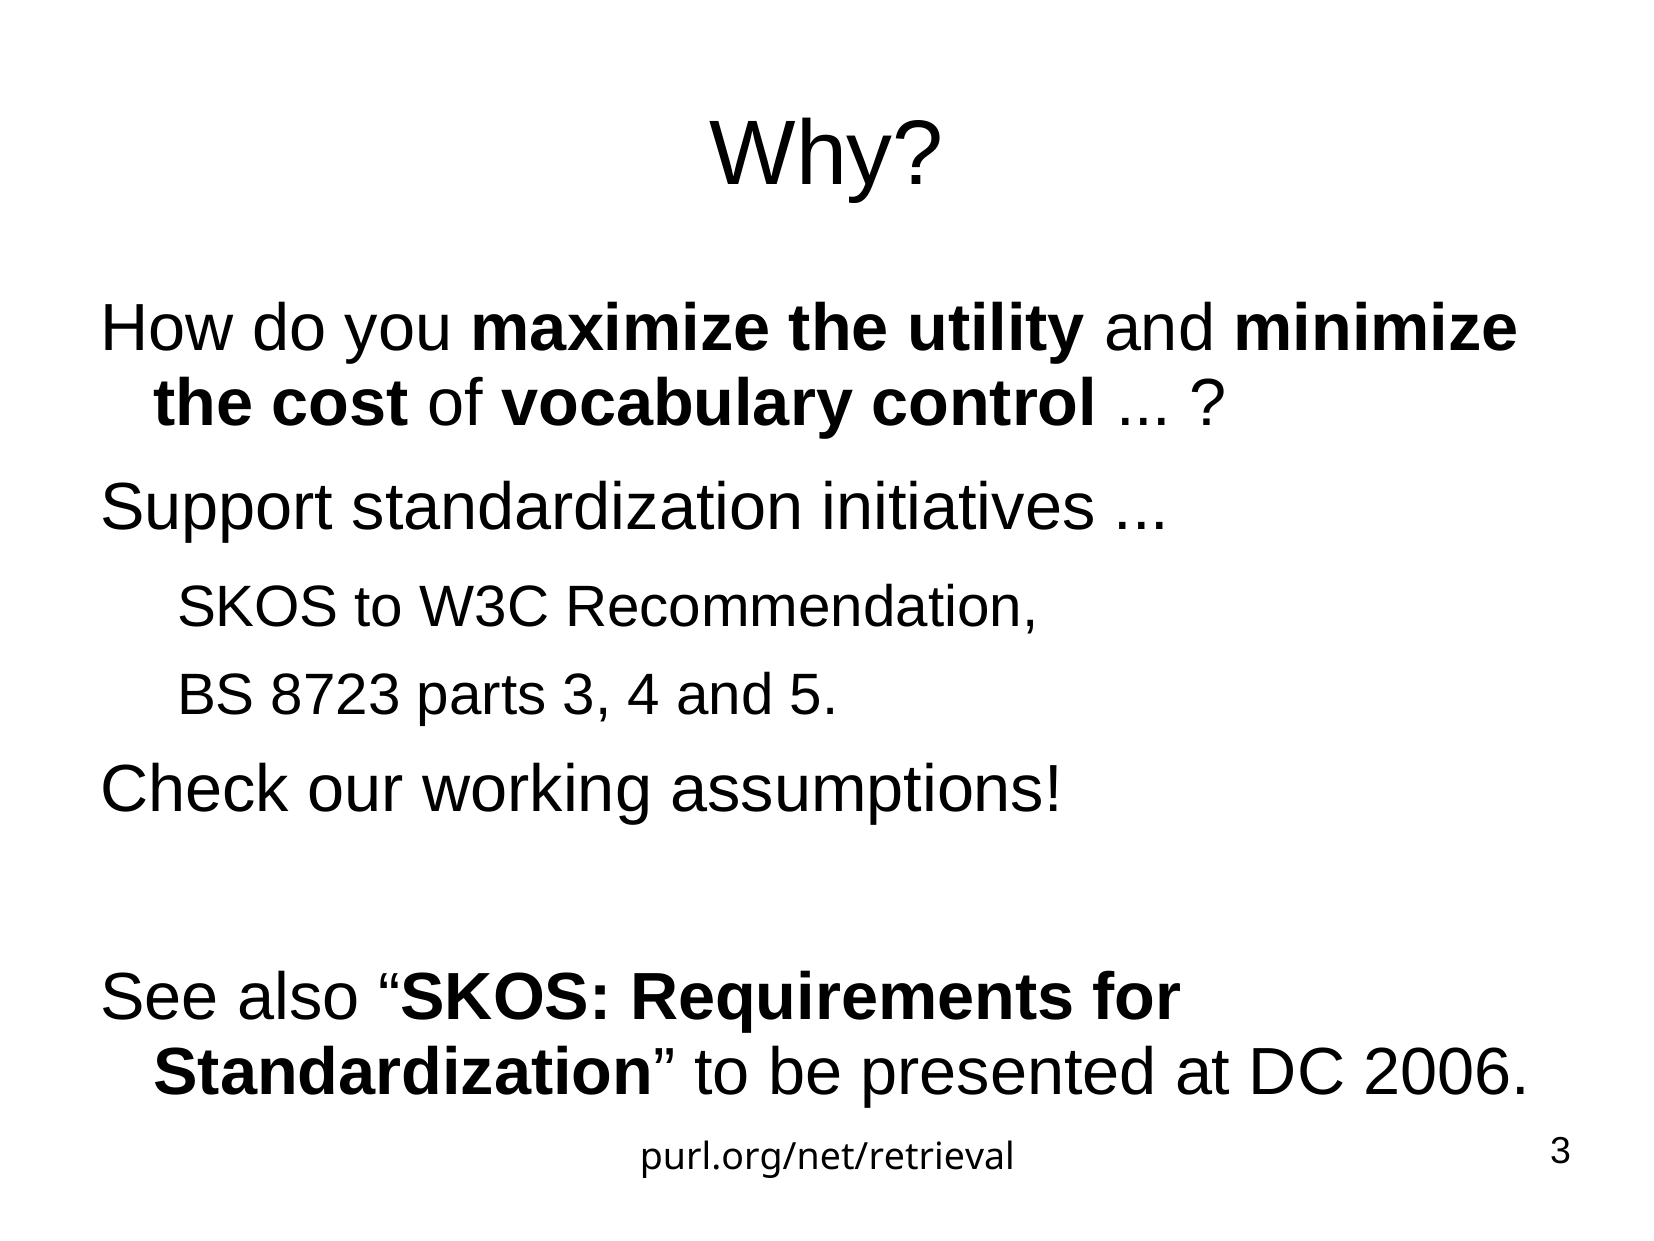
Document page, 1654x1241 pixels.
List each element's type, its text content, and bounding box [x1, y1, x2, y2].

title Why? [82, 49, 1571, 257]
list How do you maximize the utility and minimize the cost of vocabulary control ... ? Support standardization initiatives ... SKOS to W3C Recommendation, BS 8723 parts 3, 4 and 5. Check our working assumptions! See also “SKOS: Requirements for Standardization” to be presented at DC 2006. [82, 290, 1571, 1109]
